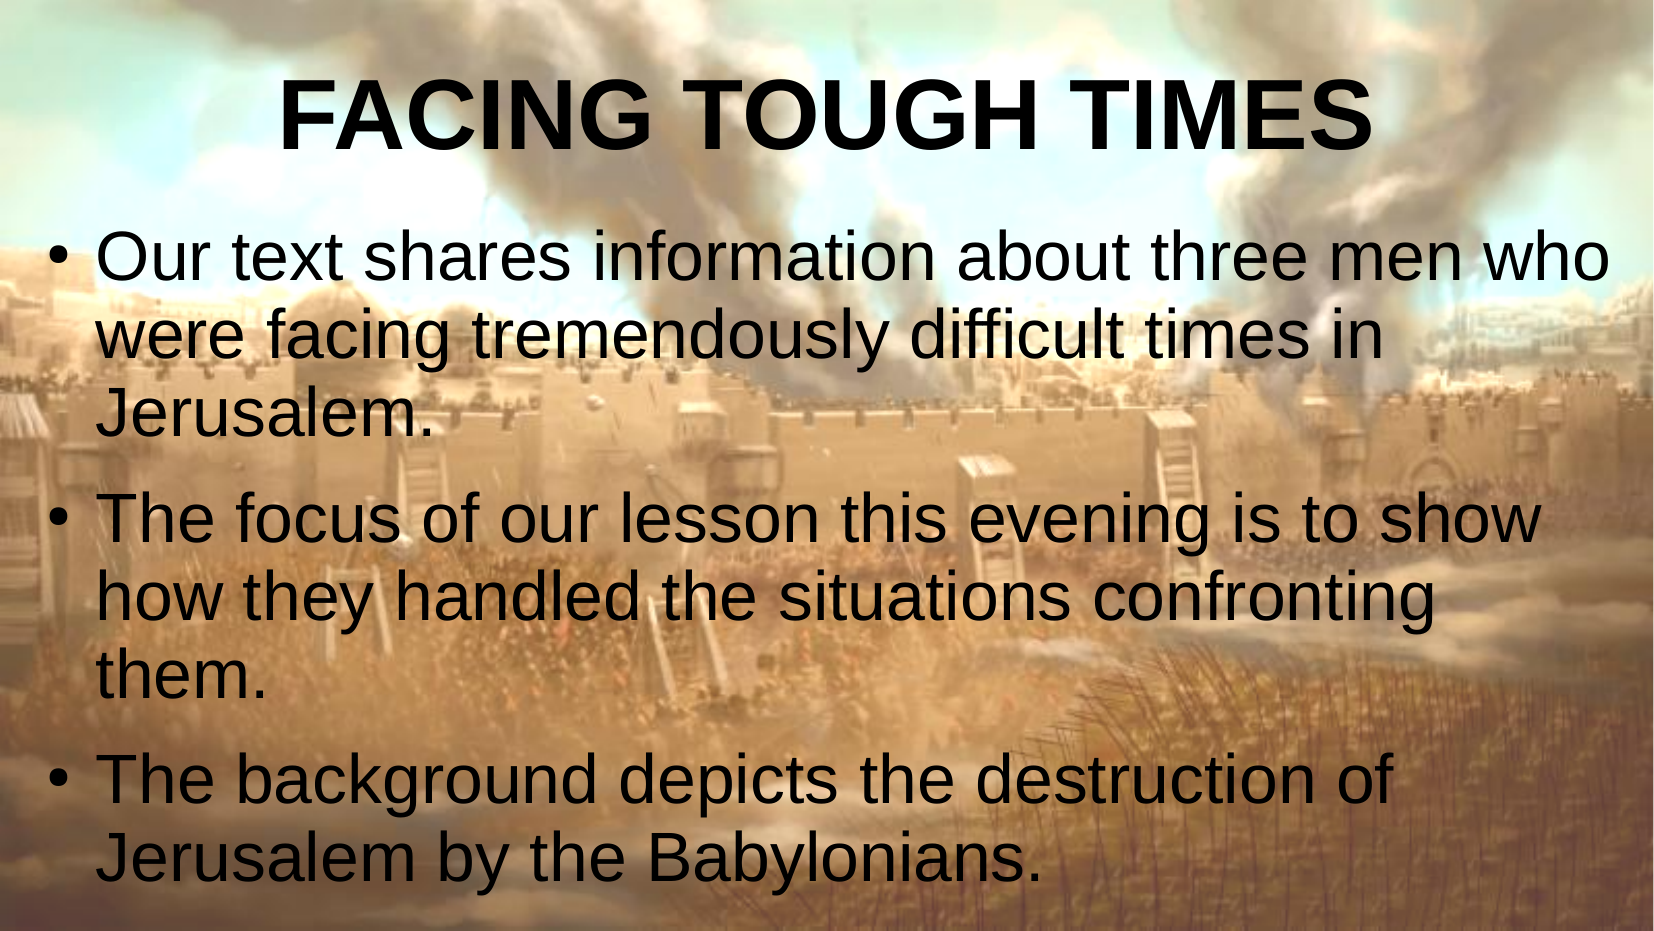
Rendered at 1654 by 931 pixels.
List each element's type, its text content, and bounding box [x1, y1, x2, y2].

title FACING TOUGH TIMES [82, 37, 1571, 193]
picture [0, 0, 1654, 931]
list Our text shares information about three men who were facing tremendously difficult times in Jerusalem. The focus of our lesson this evening is to show how they handled the situations confronting them. The background depicts the destruction of Jerusalem by the Babylonians. [30, 217, 1621, 901]
